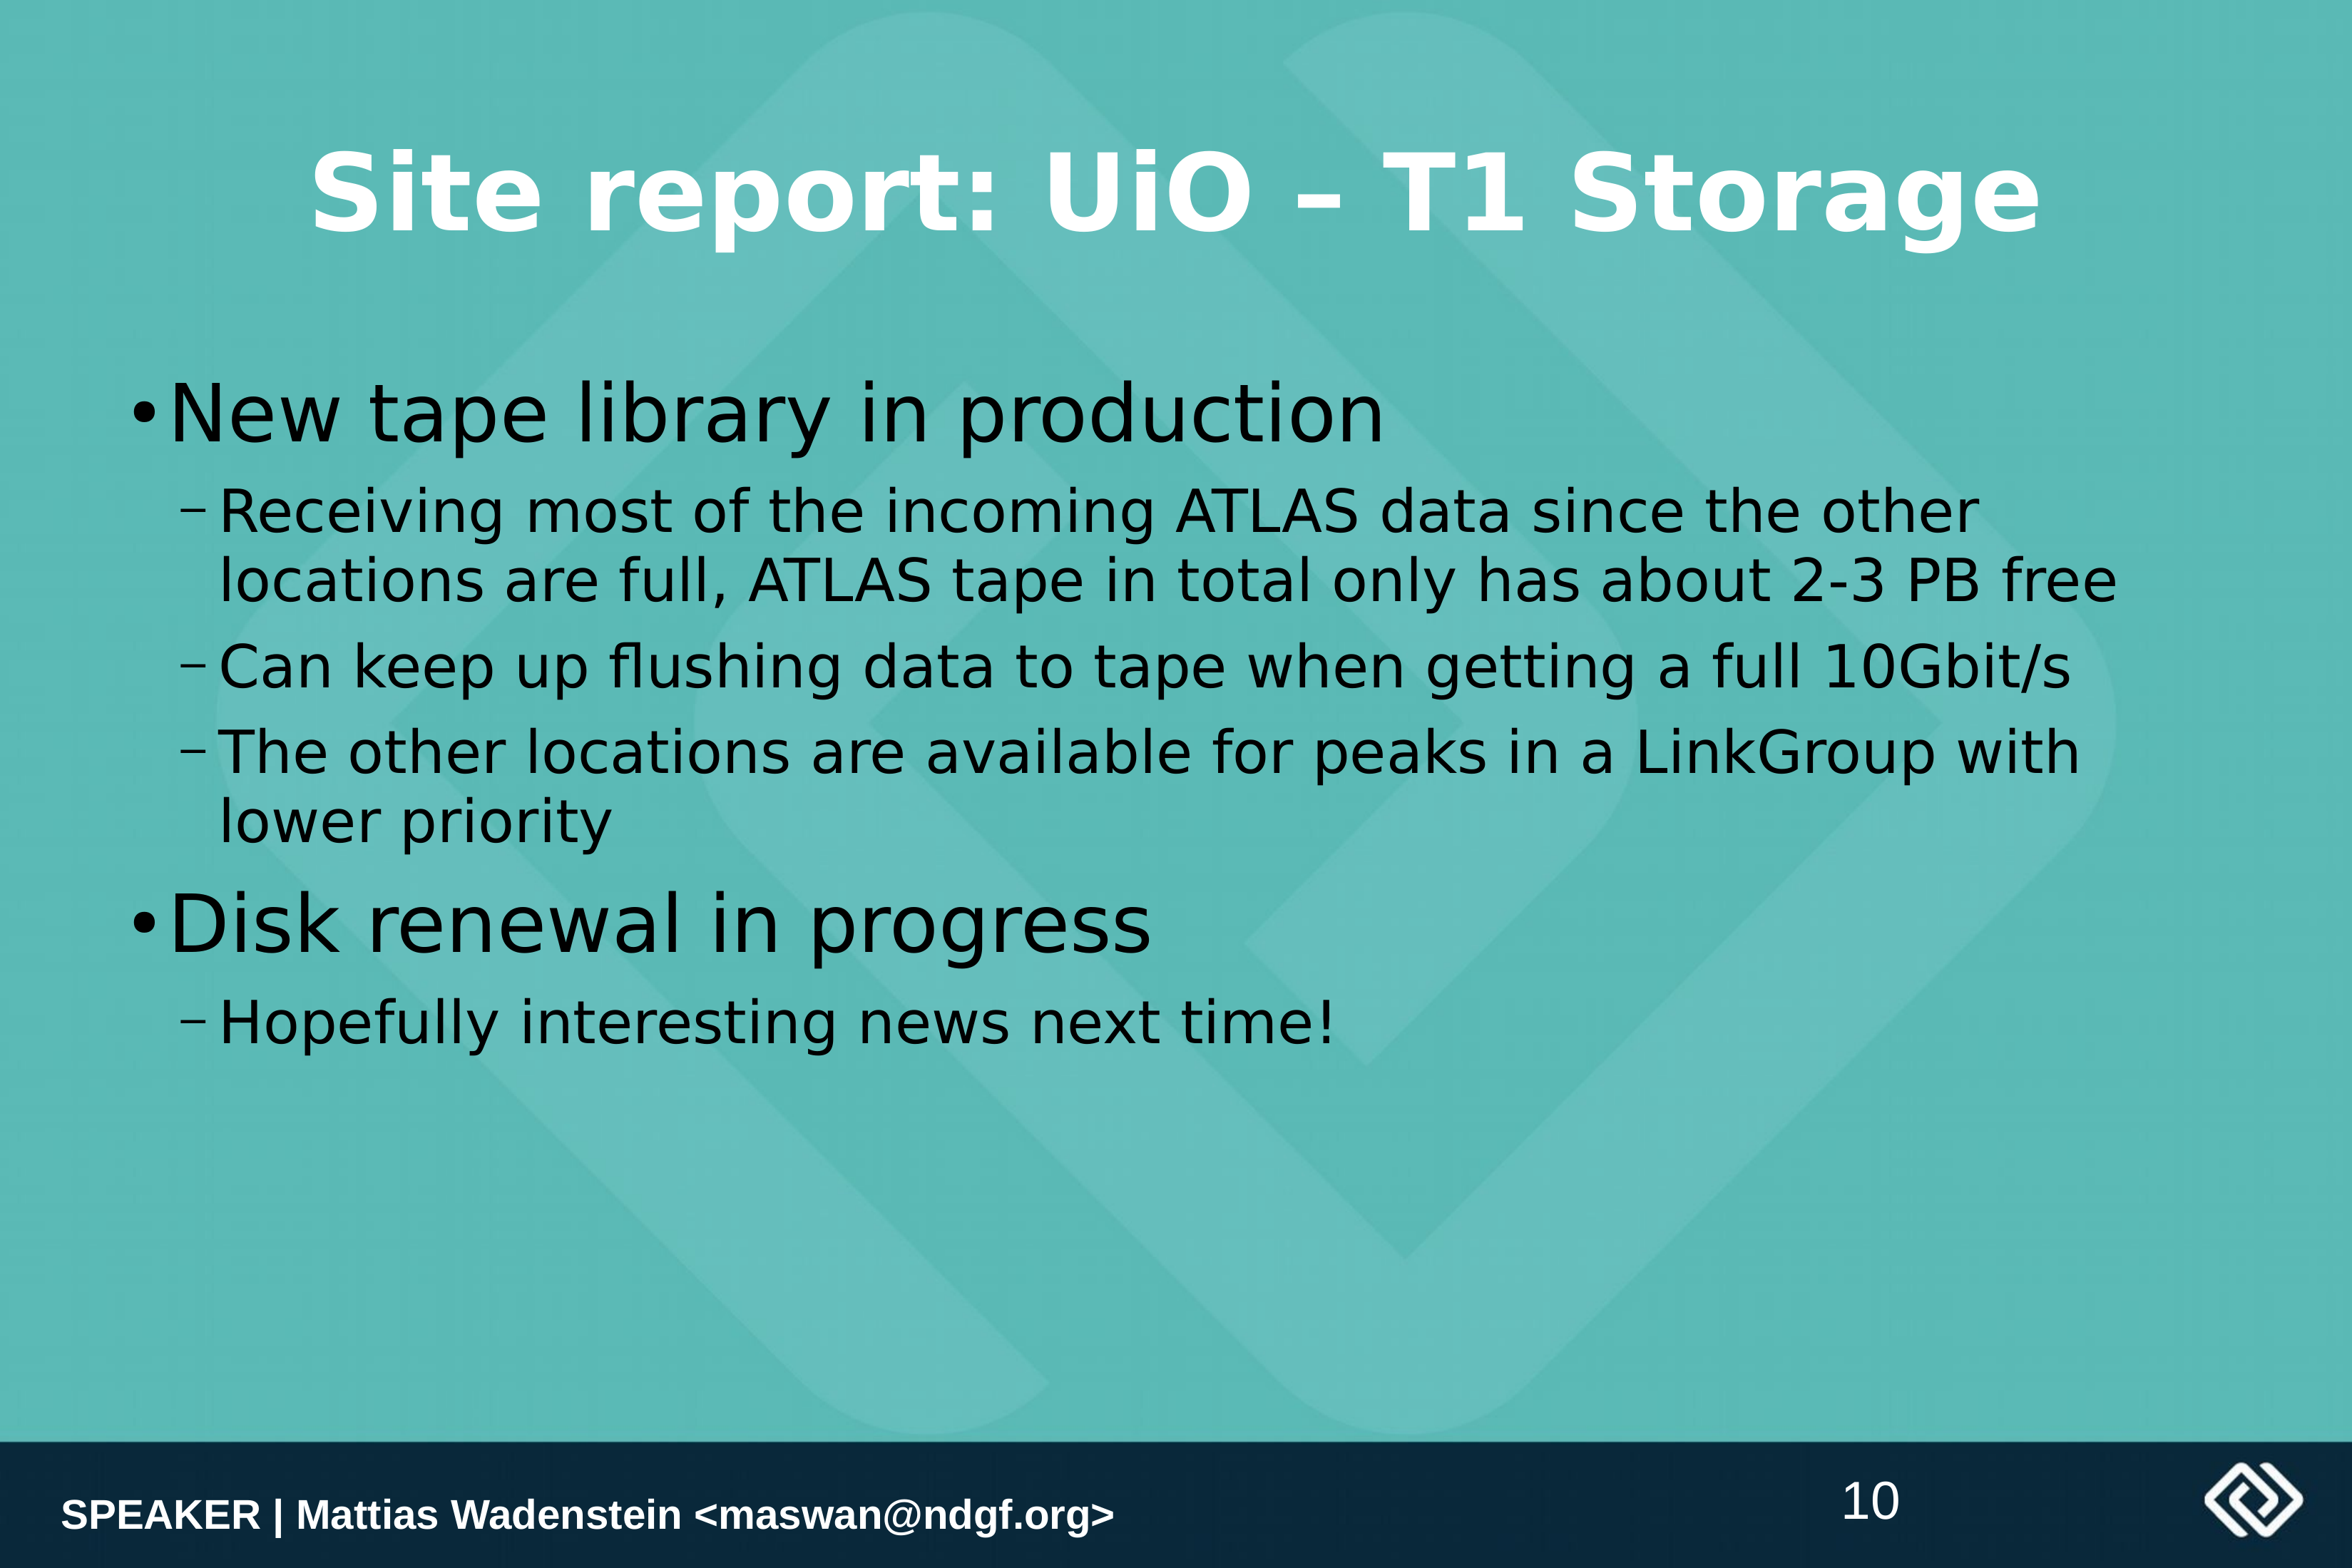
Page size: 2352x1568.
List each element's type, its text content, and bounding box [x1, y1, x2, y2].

picture [0, 0, 2352, 1442]
title Site report: UiO – T1 Storage [117, 62, 2234, 324]
picture [0, 1445, 2352, 1568]
list New tape library in production Receiving most of the incoming ATLAS data since the other locations are full, ATLAS tape in total only has about 2-3 PB free Can keep up flushing data to tape when getting a full 10Gbit/s The other locations are available for peaks in a LinkGroup with lower priority Disk renewal in progress Hopefully interesting news next time! [117, 367, 2234, 1276]
